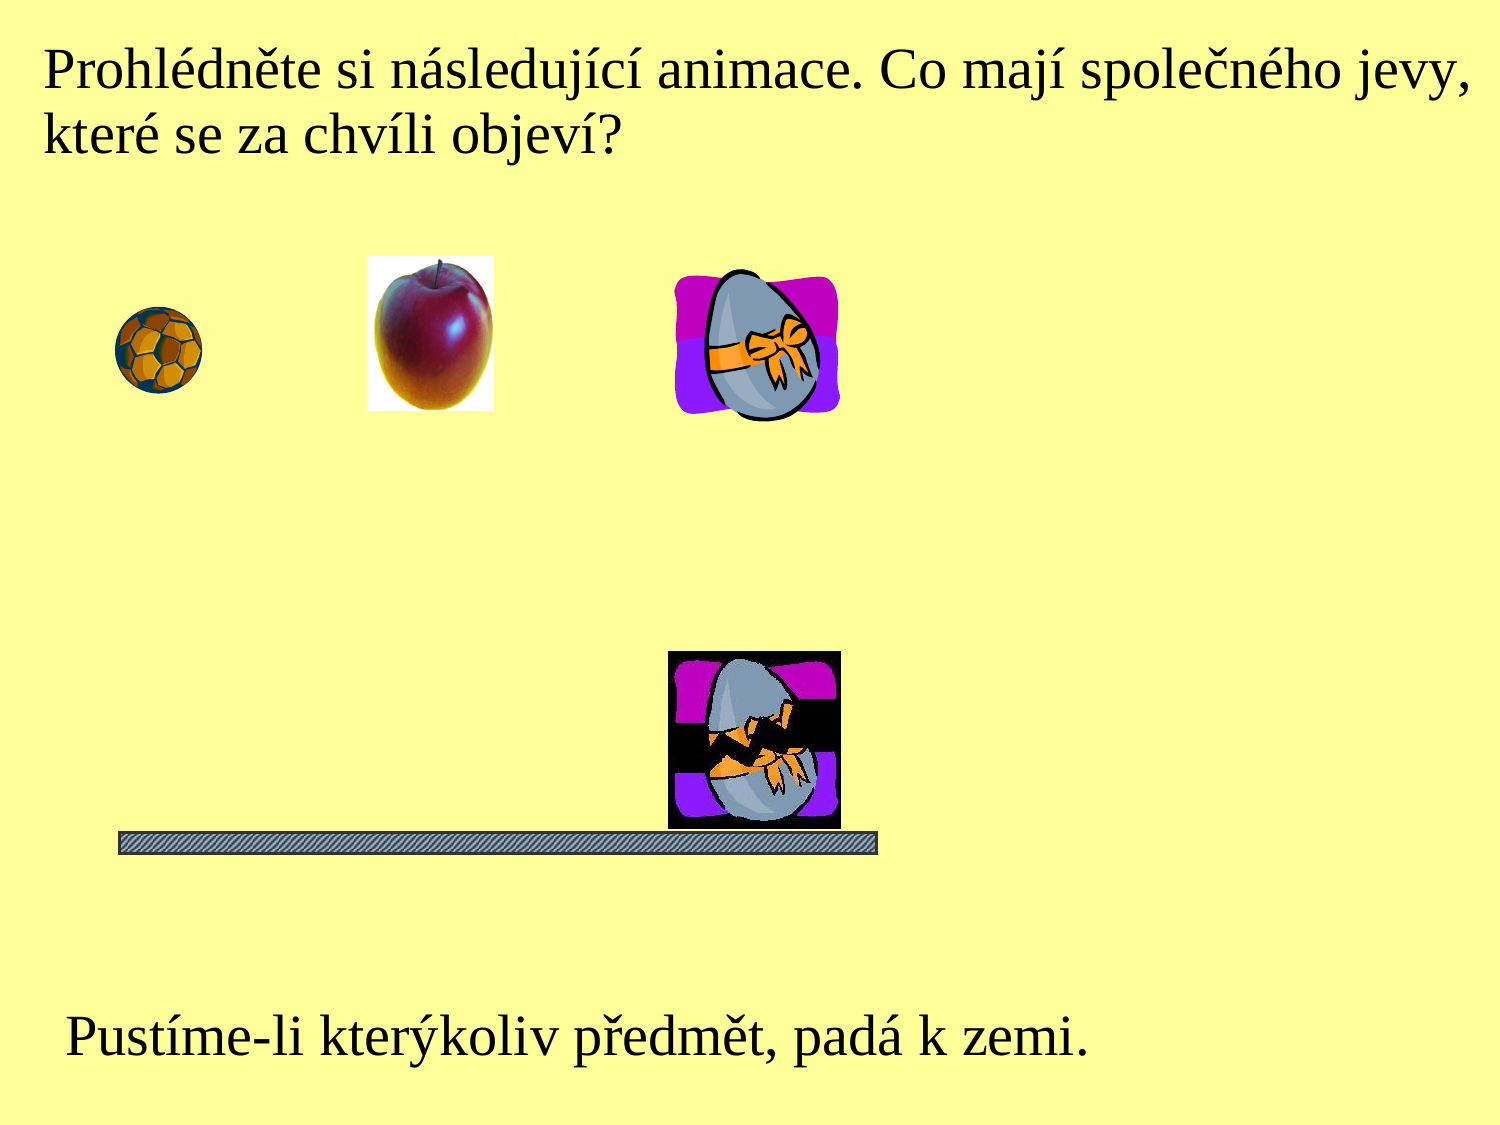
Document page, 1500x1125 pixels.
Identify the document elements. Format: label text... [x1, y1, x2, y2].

text_box [115, 306, 203, 394]
picture [367, 256, 494, 411]
text_box [119, 832, 877, 854]
text_box Pustíme-li kterýkoliv předmět, padá k zemi. [50, 996, 1106, 1077]
picture [668, 266, 845, 428]
text_box Prohlédněte si následující animace. Co mají společného jevy, které se za chvíli objeví? [28, 29, 1488, 174]
picture [668, 651, 841, 829]
